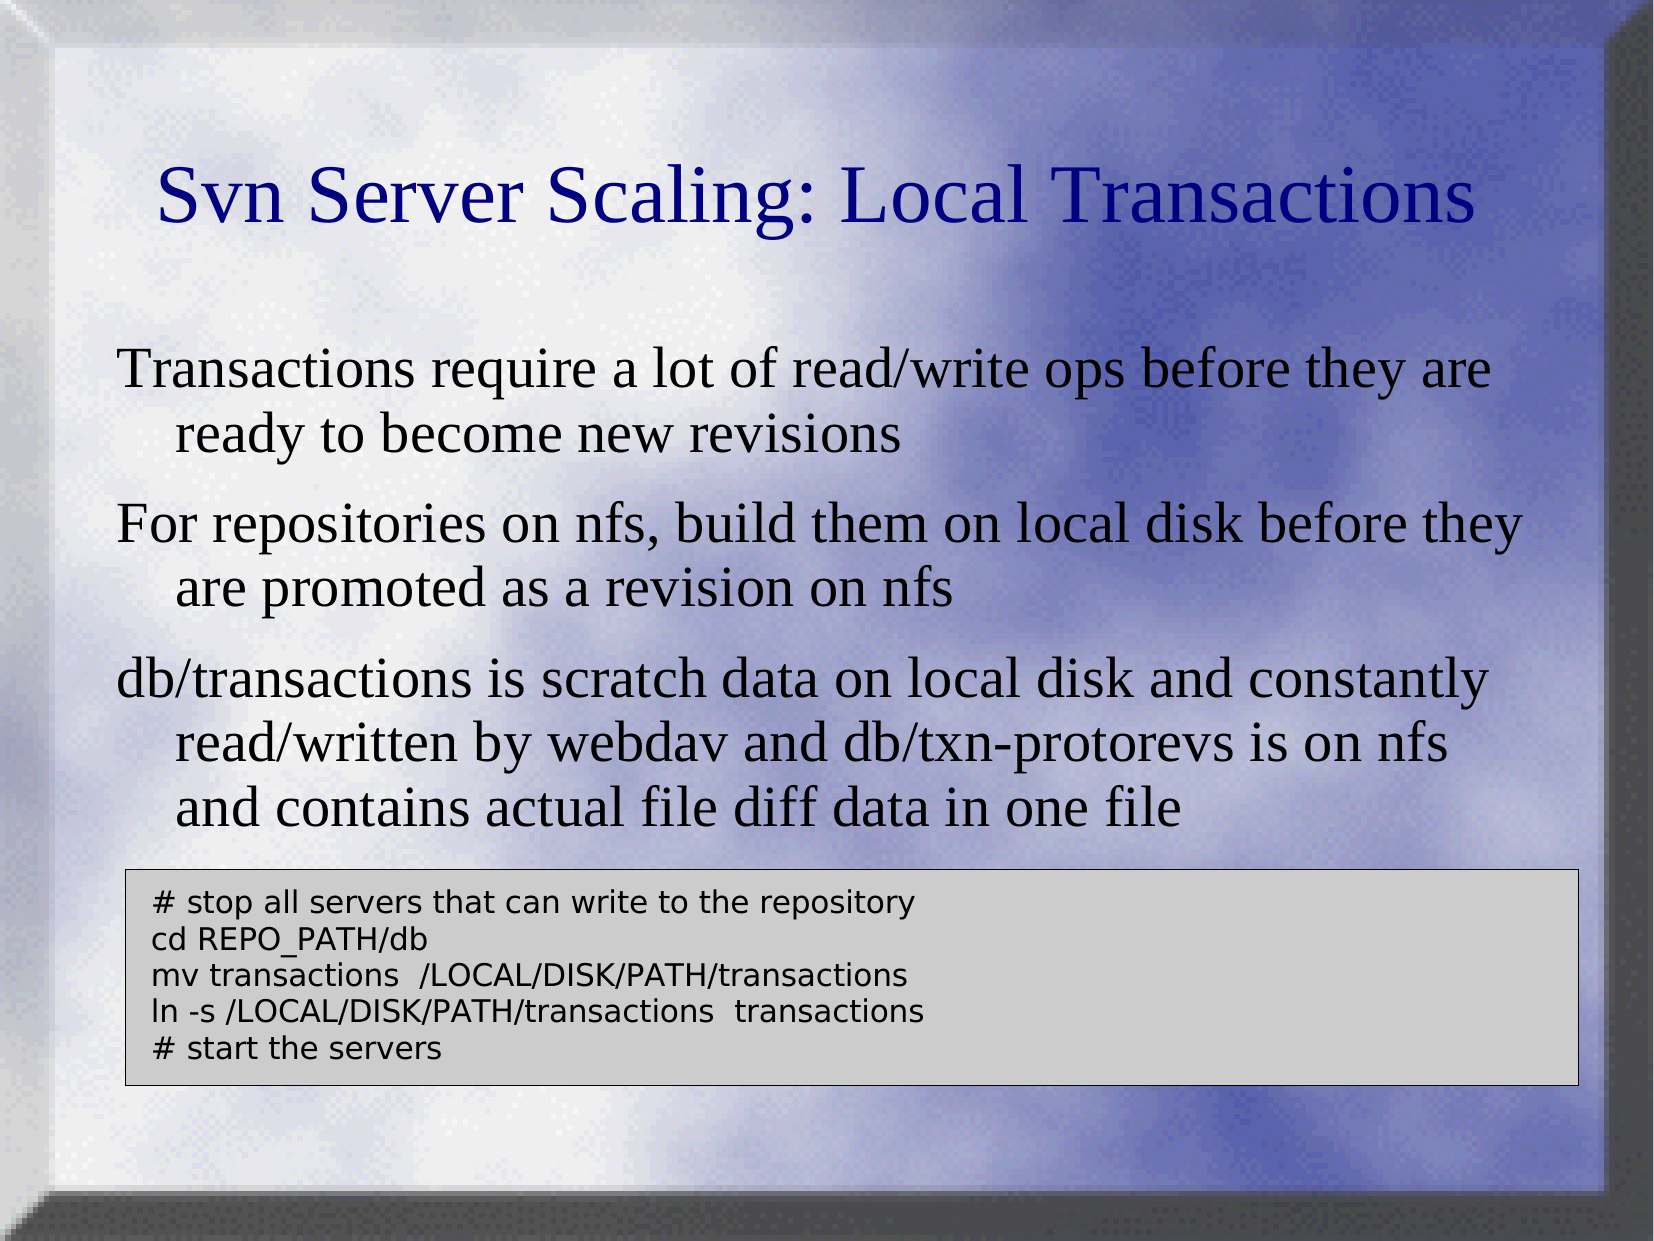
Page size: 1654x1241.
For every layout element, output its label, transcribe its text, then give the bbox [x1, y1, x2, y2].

list Transactions require a lot of read/write ops before they are ready to become new revisions For repositories on nfs, build them on local disk before they are promoted as a revision on nfs db/transactions is scratch data on local disk and constantly read/written by webdav and db/txn-protorevs is on nfs and contains actual file diff data in one file [116, 335, 1529, 839]
picture [0, 0, 1654, 1241]
title Svn Server Scaling: Local Transactions [81, 128, 1554, 260]
text_box # stop all servers that can write to the repository cd REPO_PATH/db mv transactions /LOCAL/DISK/PATH/transactions ln -s /LOCAL/DISK/PATH/transactions transactions # start the servers [125, 869, 1579, 1086]
